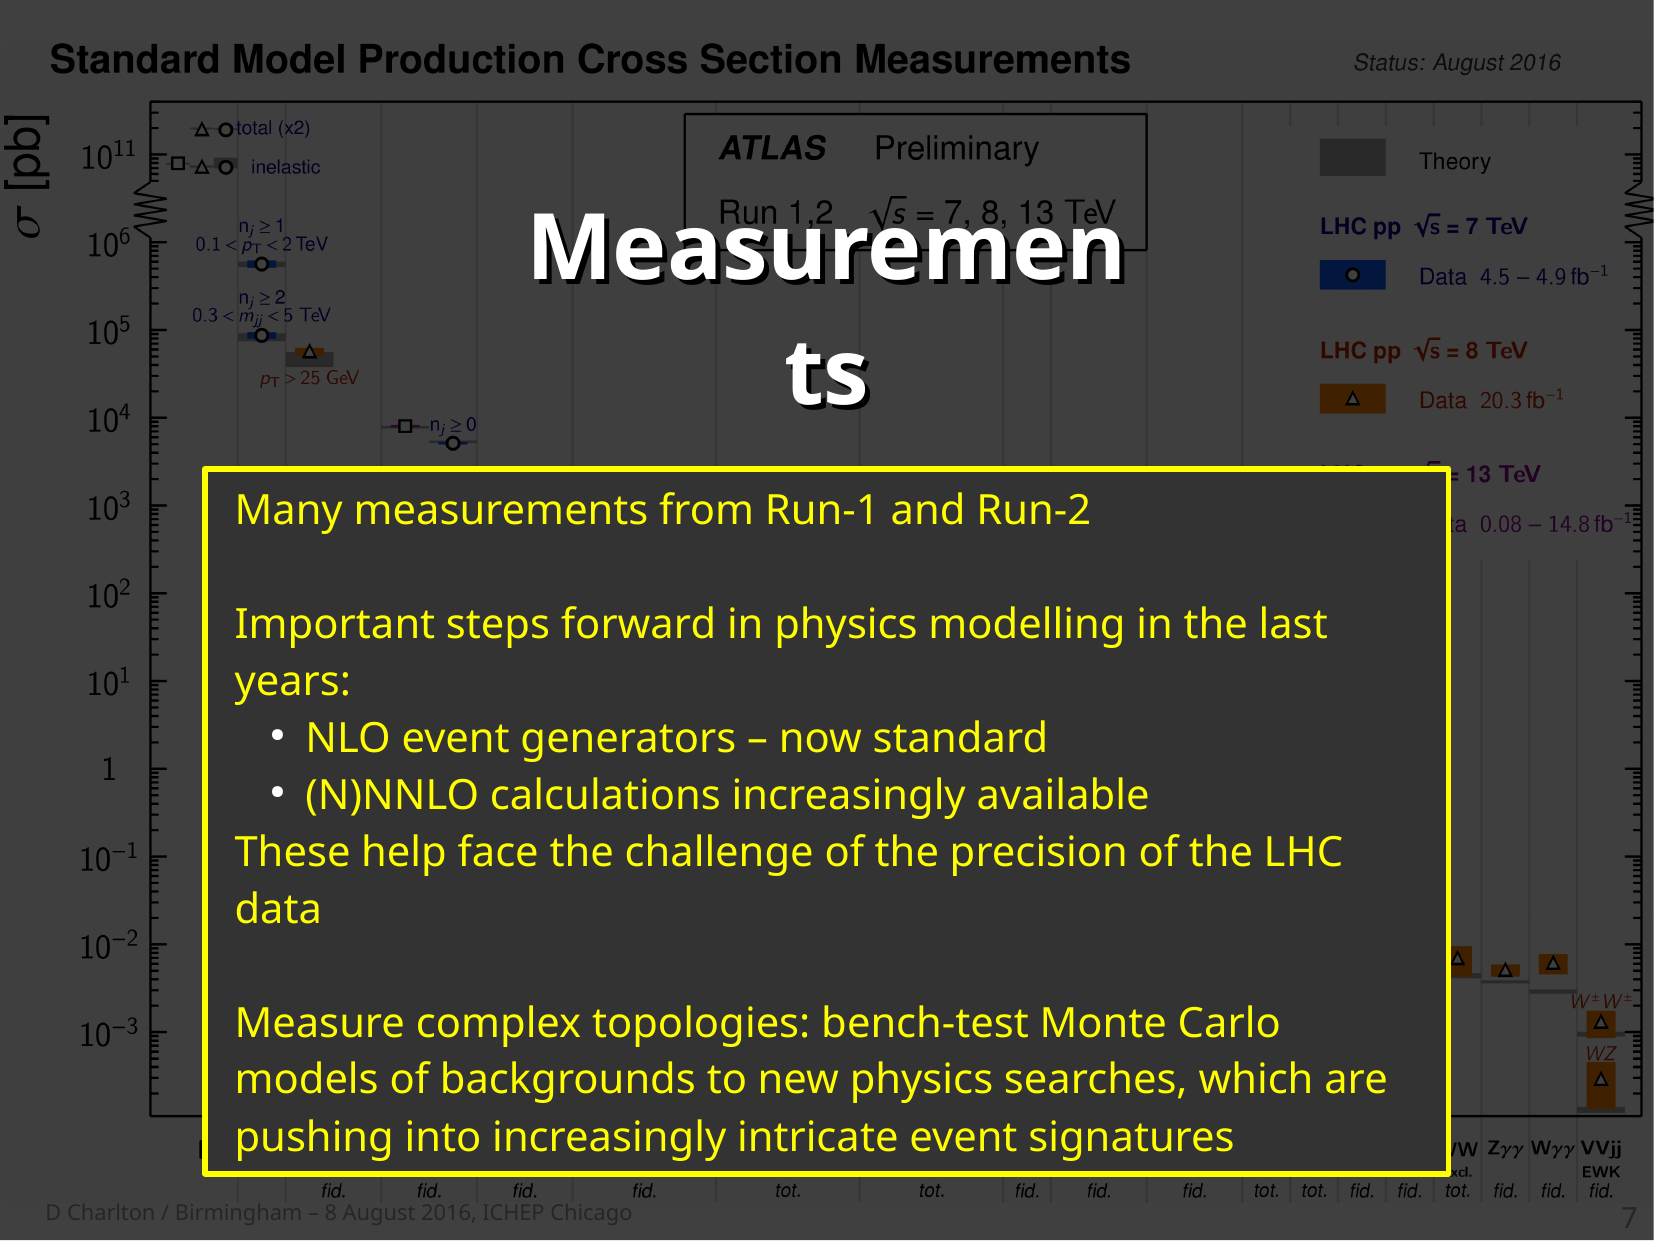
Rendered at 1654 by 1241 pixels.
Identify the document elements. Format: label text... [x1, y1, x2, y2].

text_box Measurements [496, 173, 1158, 296]
text_box [0, 0, 1654, 1241]
text_box Many measurements from Run-1 and Run-2 Important steps forward in physics modelling in the last years: NLO event generators – now standard (N)NNLO calculations increasingly available These help face the challenge of the precision of the LHC data Measure complex topologies: bench-test Monte Carlo models of backgrounds to new physics searches, which are pushing into increasingly intricate event signatures [205, 540, 1449, 1103]
